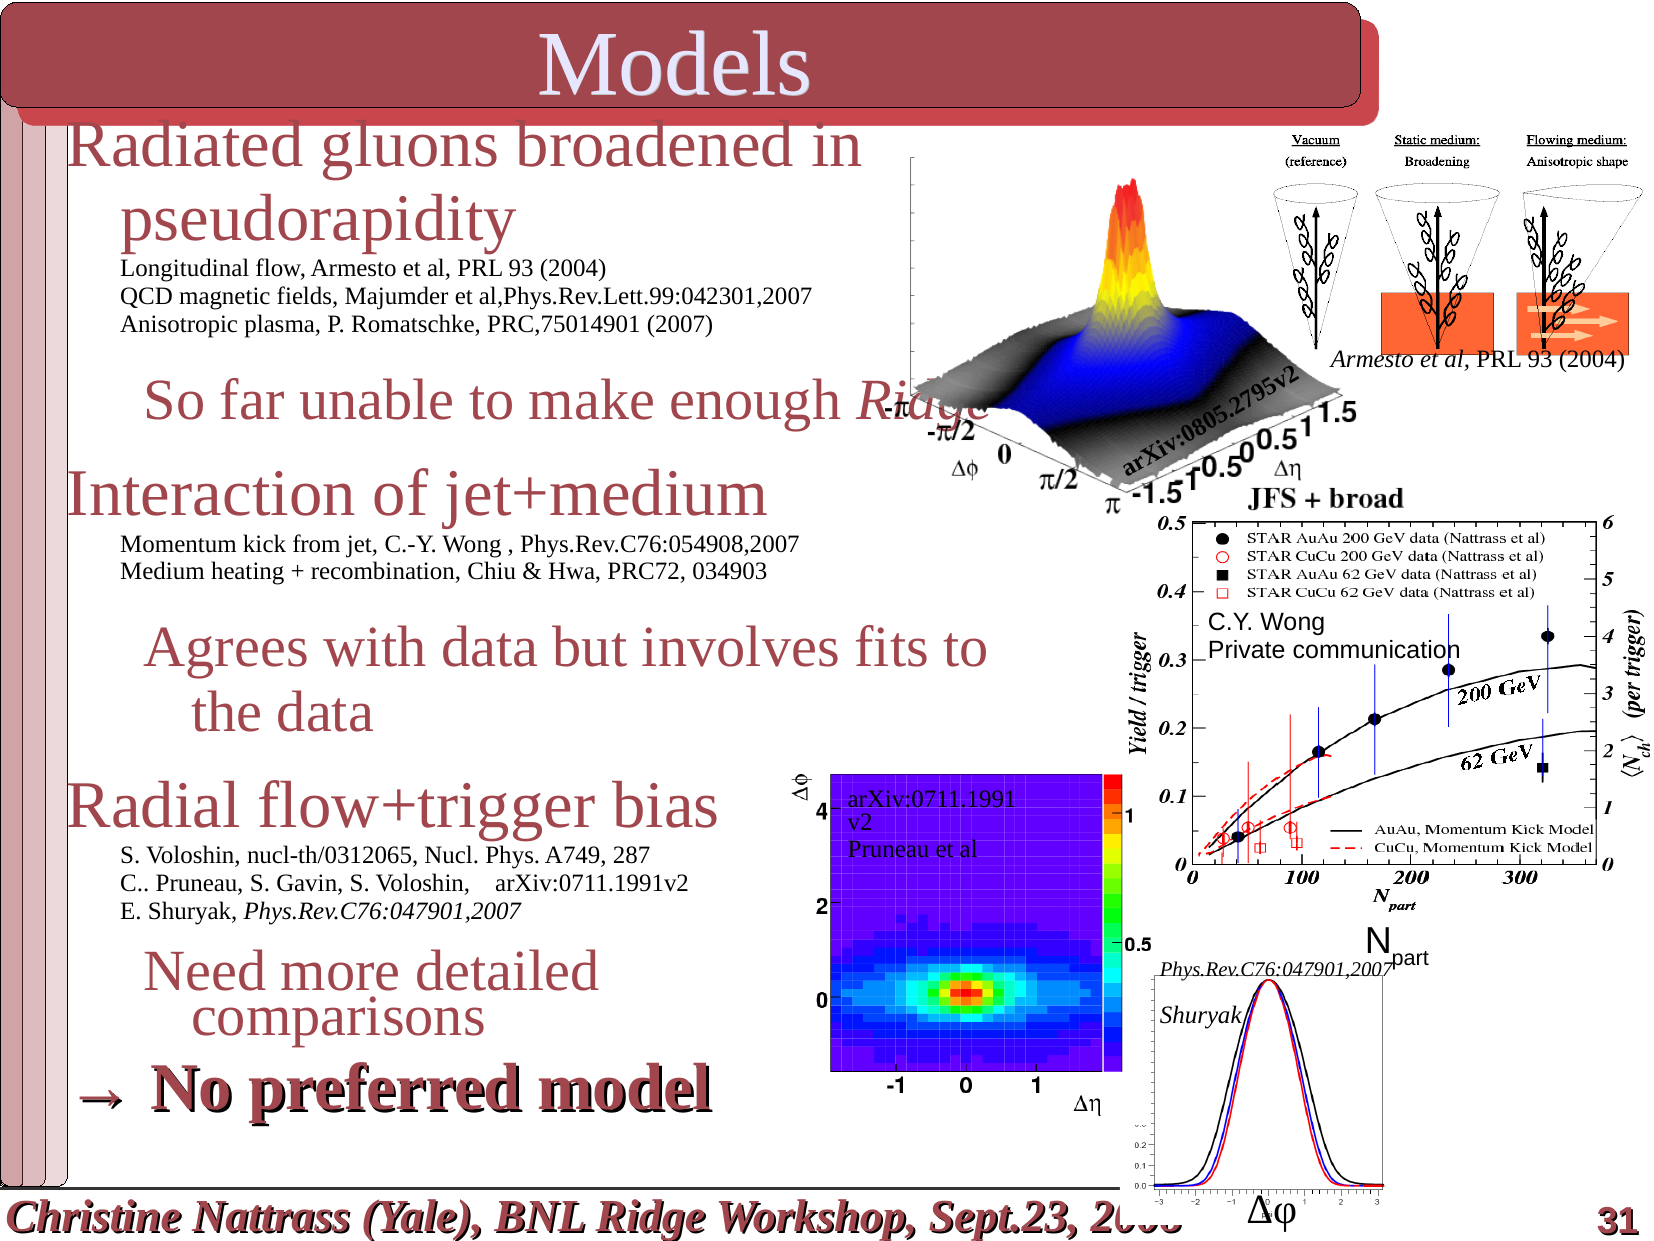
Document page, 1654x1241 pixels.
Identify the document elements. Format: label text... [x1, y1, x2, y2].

text_box Armesto et al, PRL 93 (2004) [1404, 335, 1653, 382]
text_box Δφ [1231, 1179, 1345, 1241]
text_box arXiv:0711.1991v2Pruneau et al [832, 778, 1034, 865]
text_box arXiv:0805.2795v2 [1034, 320, 1364, 539]
picture [775, 131, 1653, 1225]
text_box Npart [1349, 911, 1463, 978]
list Radiated gluons broadened in pseudorapidity Longitudinal flow, Armesto et al, PRL 93 (2004) QCD magnetic fields, Majumder et al,Phys.Rev.Lett.99:042301,2007 Anisotropic plasma, P. Romatschke, PRC,75014901 (2007) So far unable to make enough Ridge Interaction of jet+medium Momentum kick from jet, C.-Y. Wong , Phys.Rev.C76:054908,2007 Medium heating + recombination, Chiu & Hwa, PRC72, 034903 Agrees with data but involves fits to the data Radial flow+trigger bias S. Voloshin, nucl-th/0312065, Nucl. Phys. A749, 287 C.. Pruneau, S. Gavin, S. Voloshin, arXiv:0711.1991v2 E. Shuryak, Phys.Rev.C76:047901,2007 Need more detailed comparisons → No preferred model [49, 106, 1025, 1193]
text_box C.Y. Wong Private communication [1193, 600, 1494, 672]
title Models [0, 0, 1351, 128]
text_box Phys.Rev.C76:047901,2007 Shuryak [1151, 952, 1408, 1037]
